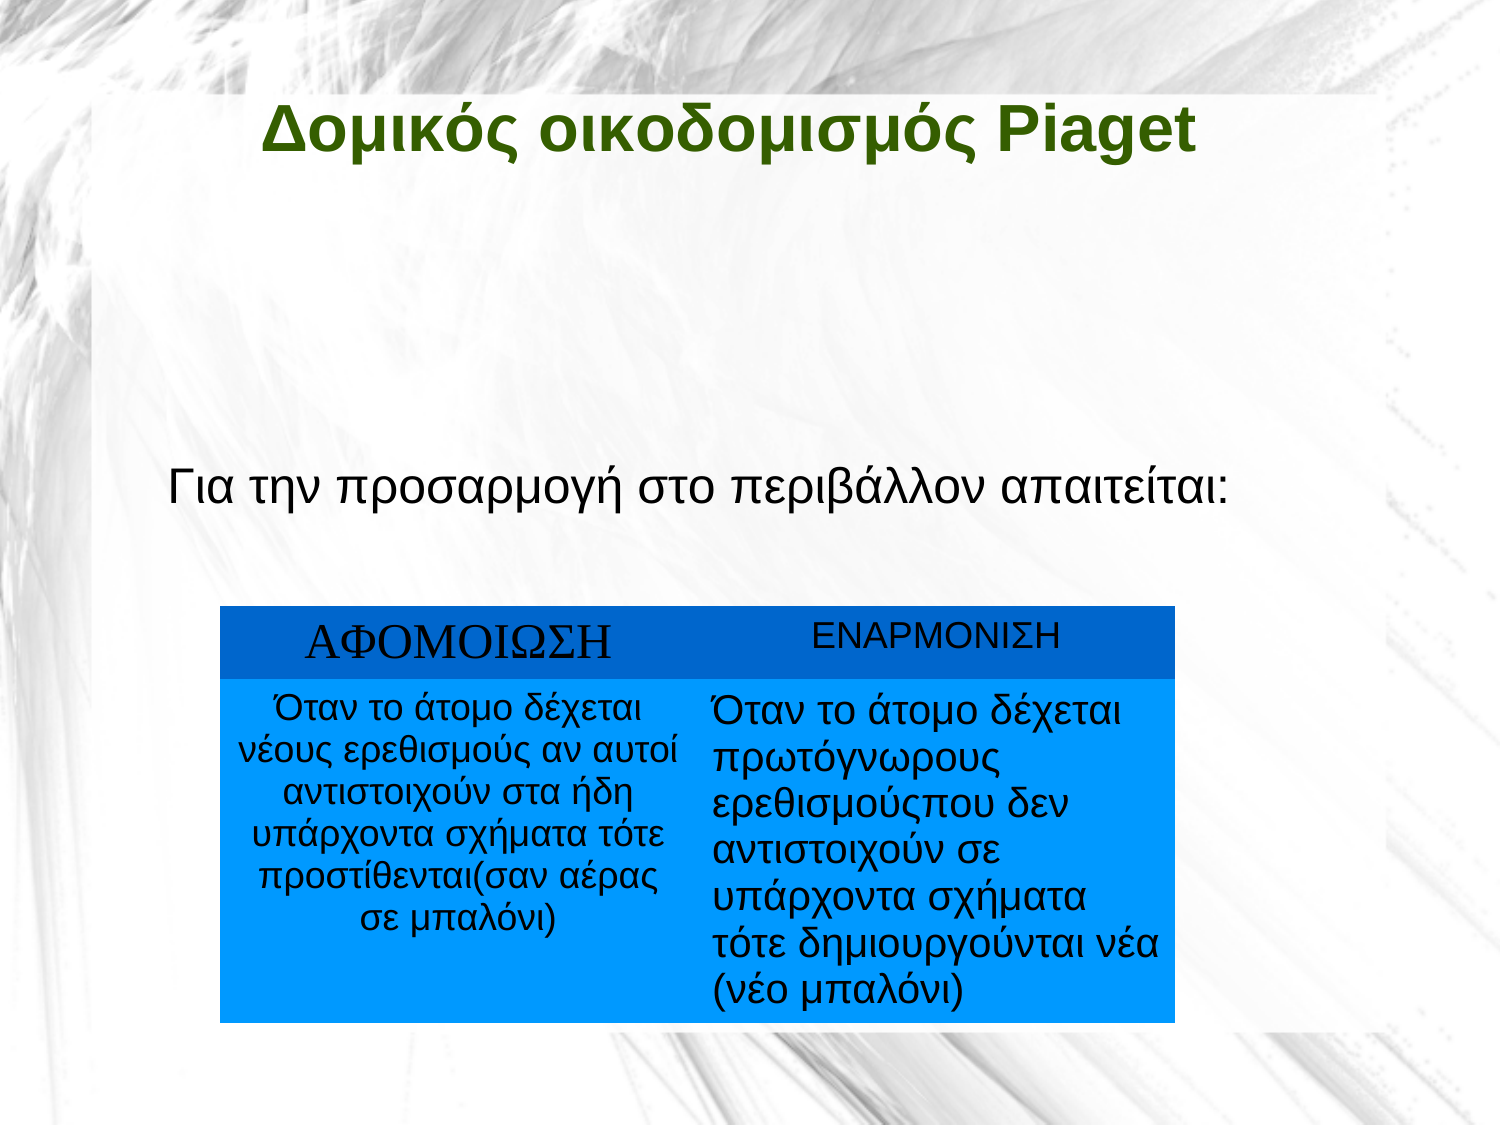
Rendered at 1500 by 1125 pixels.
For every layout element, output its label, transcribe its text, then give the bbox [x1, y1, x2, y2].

table_header ΑΦΟΜΟΙΩΣΗ [220, 606, 697, 679]
table_cell Όταν το άτομο δέχεται νέους ερεθισμούς αν αυτοί αντιστοιχούν στα ήδη υπάρχοντα σχήματα τότε προστίθενται(σαν αέρας σε μπαλόνι) [220, 679, 697, 1023]
subtitle Για την προσαρμογή στο περιβάλλον απαιτείται: [40, 226, 1359, 923]
table_header ΕΝΑΡΜΟΝΙΣΗ [697, 606, 1175, 679]
picture [0, 0, 1500, 1125]
table_cell Όταν το άτομο δέχεται πρωτόγνωρους ερεθισμούςπου δεν αντιστοιχούν σε υπάρχοντα σχήματα τότε δημιουργούνται νέα (νέο μπαλόνι) [697, 679, 1175, 1023]
title Δομικός οικοδομισμός Piaget [99, 59, 1359, 197]
